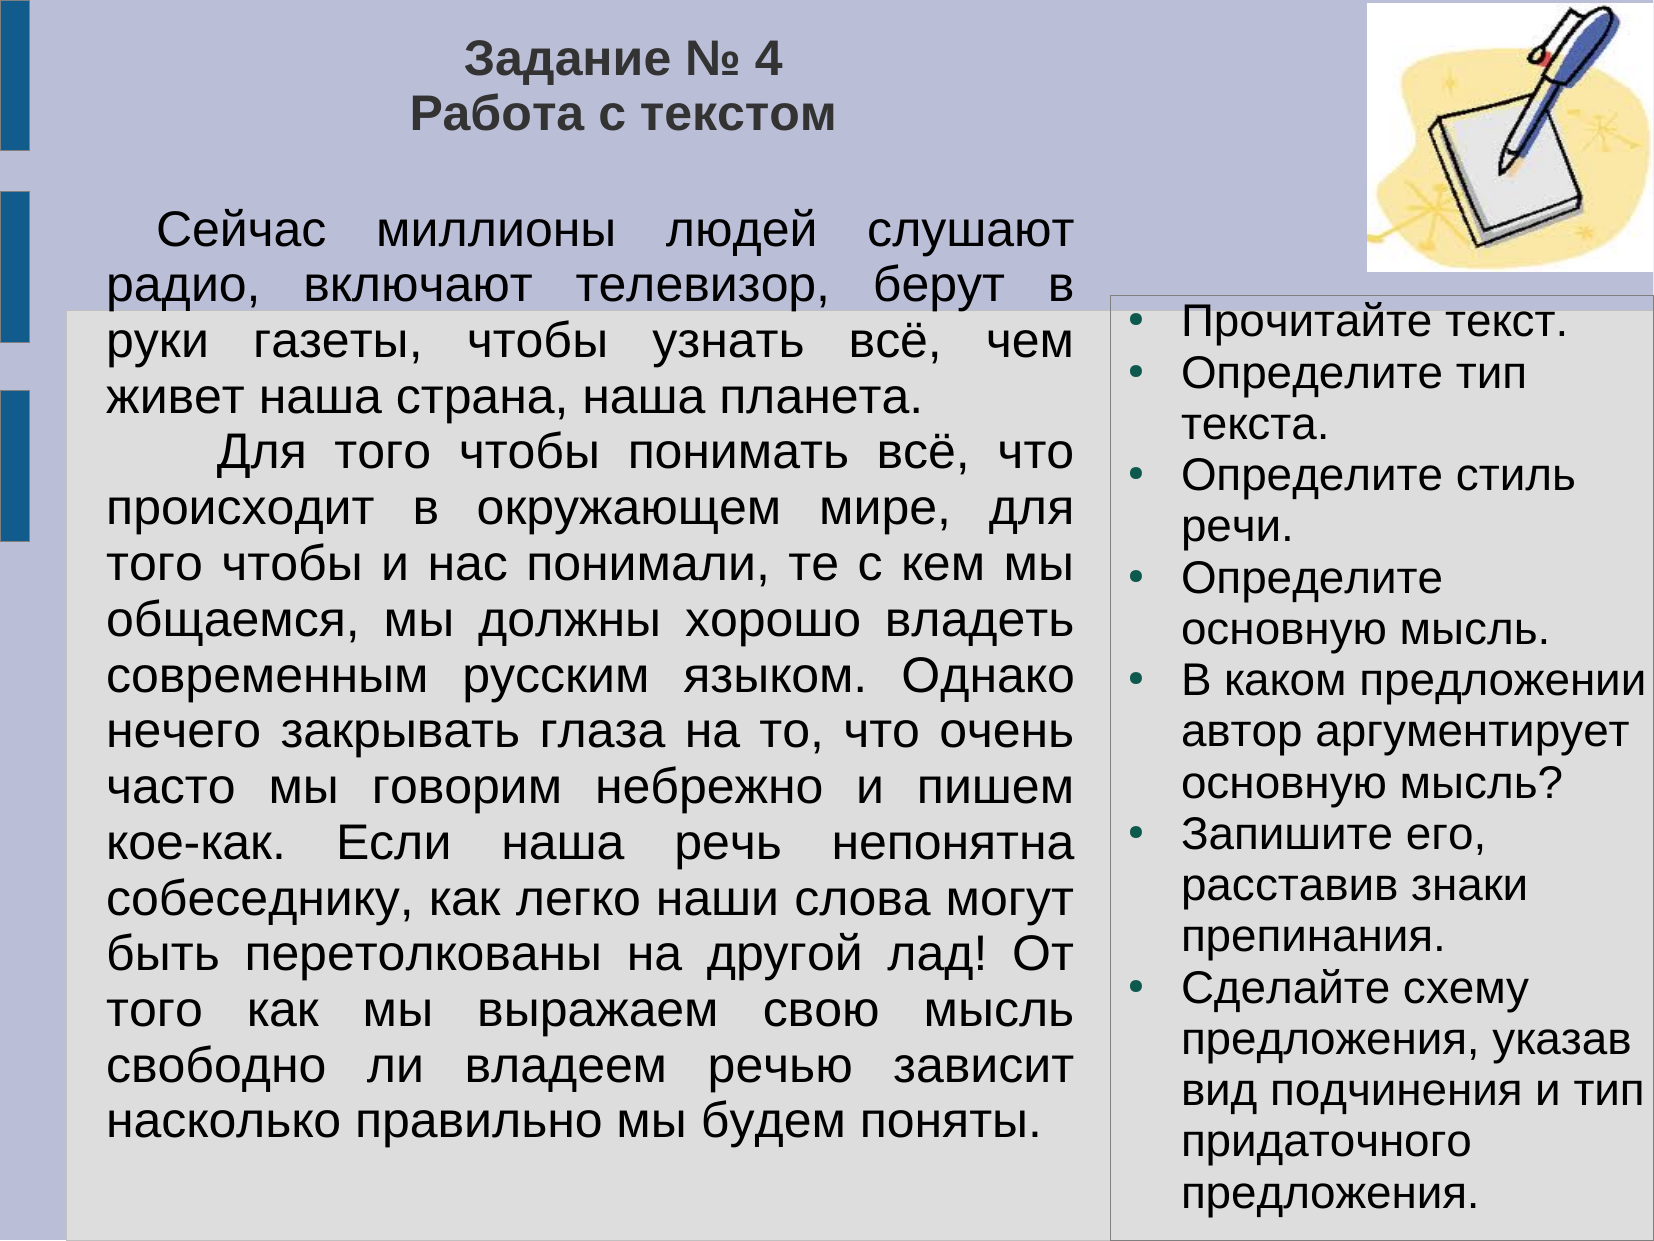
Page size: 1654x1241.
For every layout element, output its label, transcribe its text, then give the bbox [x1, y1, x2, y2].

title Задание № 4 Работа с текстом [0, 0, 1330, 189]
list Сейчас миллионы людей слушают радио, включают телевизор, берут в руки газеты, чтобы узнать всё, чем живет наша страна, наша планета. Для того чтобы понимать всё, что происходит в окружающем мире, для того чтобы и нас понимали, те с кем мы общаемся, мы должны хорошо владеть современным русским языком. Однако нечего закрывать глаза на то, что очень часто мы говорим небрежно и пишем кое-как. Если наша речь непонятна собеседнику, как легко наши слова могут быть перетолкованы на другой лад! От того как мы выражаем свою мысль свободно ли владеем речью зависит насколько правильно мы будем поняты. [35, 200, 1075, 1241]
picture [1367, 3, 1654, 272]
list Прочитайте текст. Определите тип текста. Определите стиль речи. Определите основную мысль. В каком предложении автор аргументирует основную мысль? Запишите его, расставив знаки препинания. Сделайте схему предложения, указав вид подчинения и тип придаточного предложения. [1110, 295, 1654, 1241]
